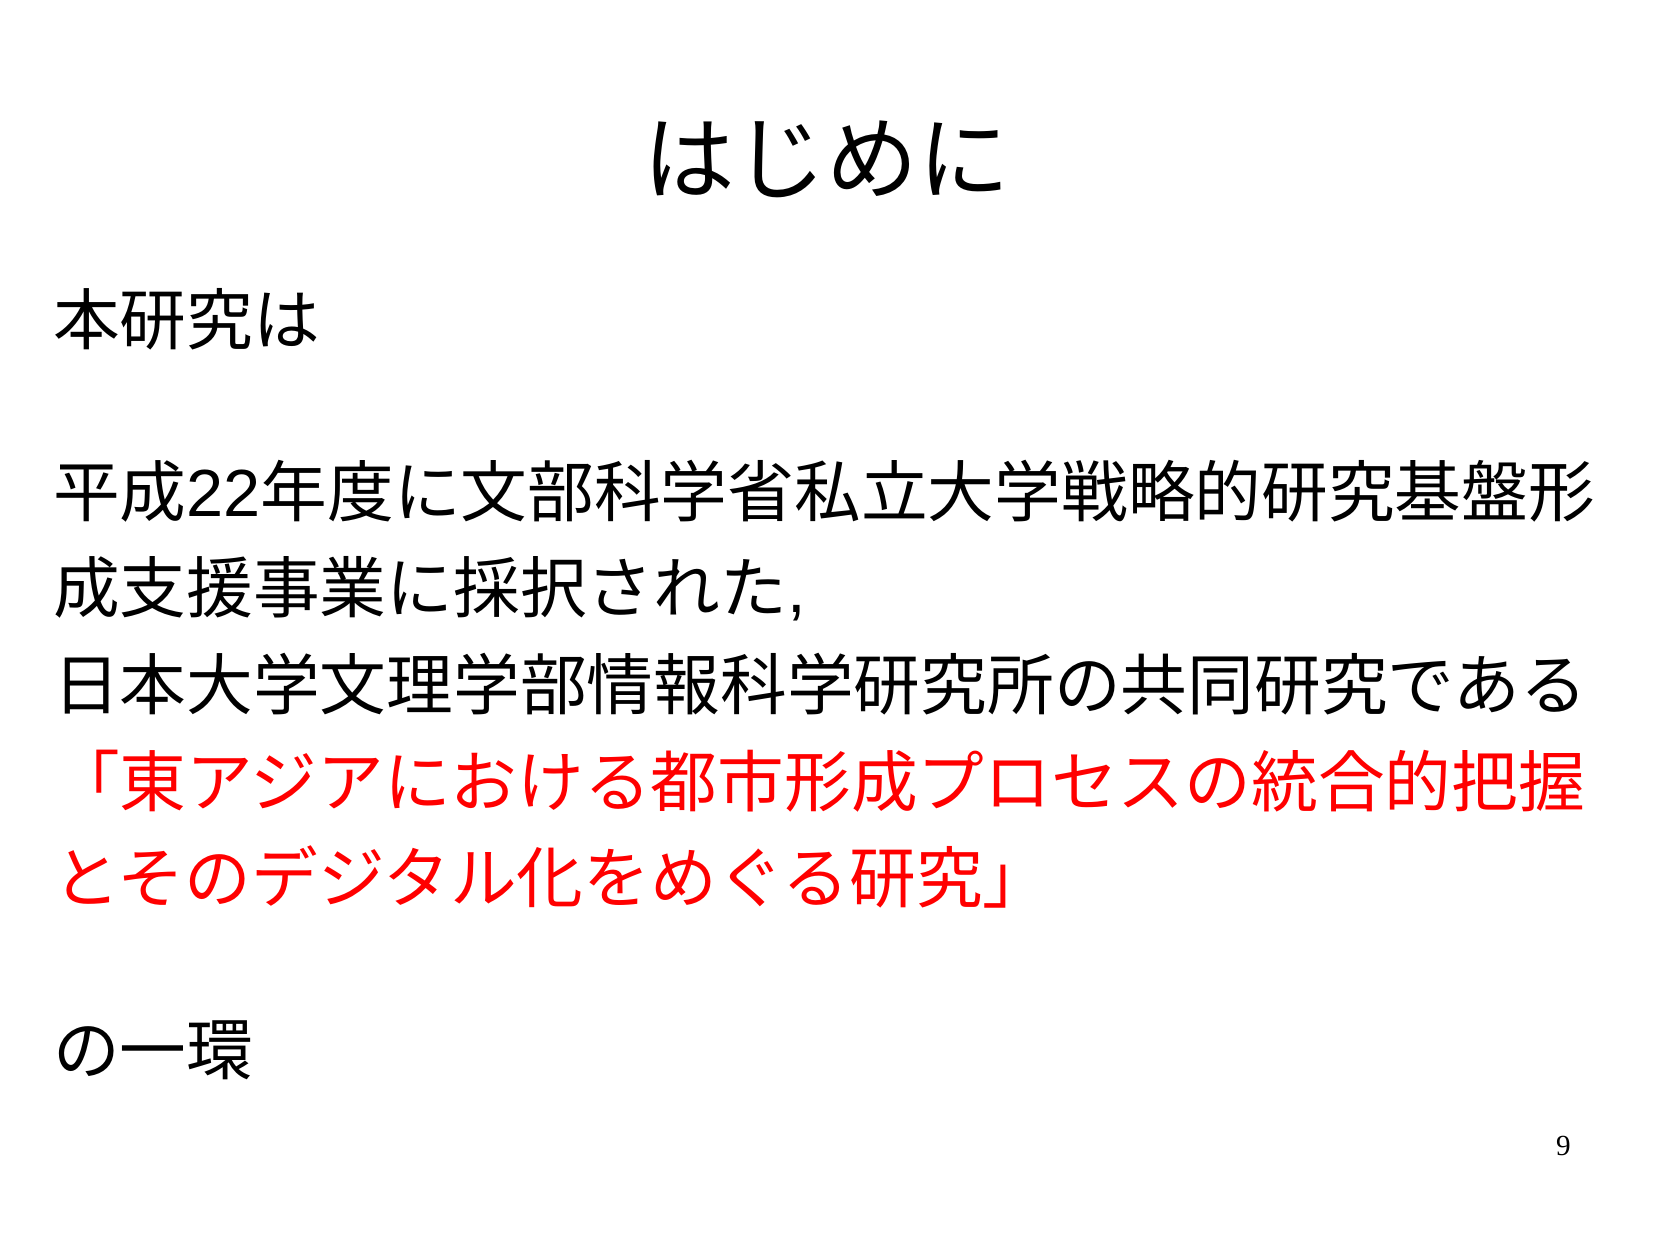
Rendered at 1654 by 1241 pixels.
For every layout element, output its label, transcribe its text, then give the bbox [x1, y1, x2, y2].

subtitle 本研究は 平成22年度に文部科学省私立大学戦略的研究基盤形成支援事業に採択された, 日本大学文理学部情報科学研究所の共同研究である 「東アジアにおける都市形成プロセスの統合的把握とそのデジタル化をめぐる研究」 の一環 [53, 268, 1625, 1093]
title はじめに [82, 56, 1571, 250]
